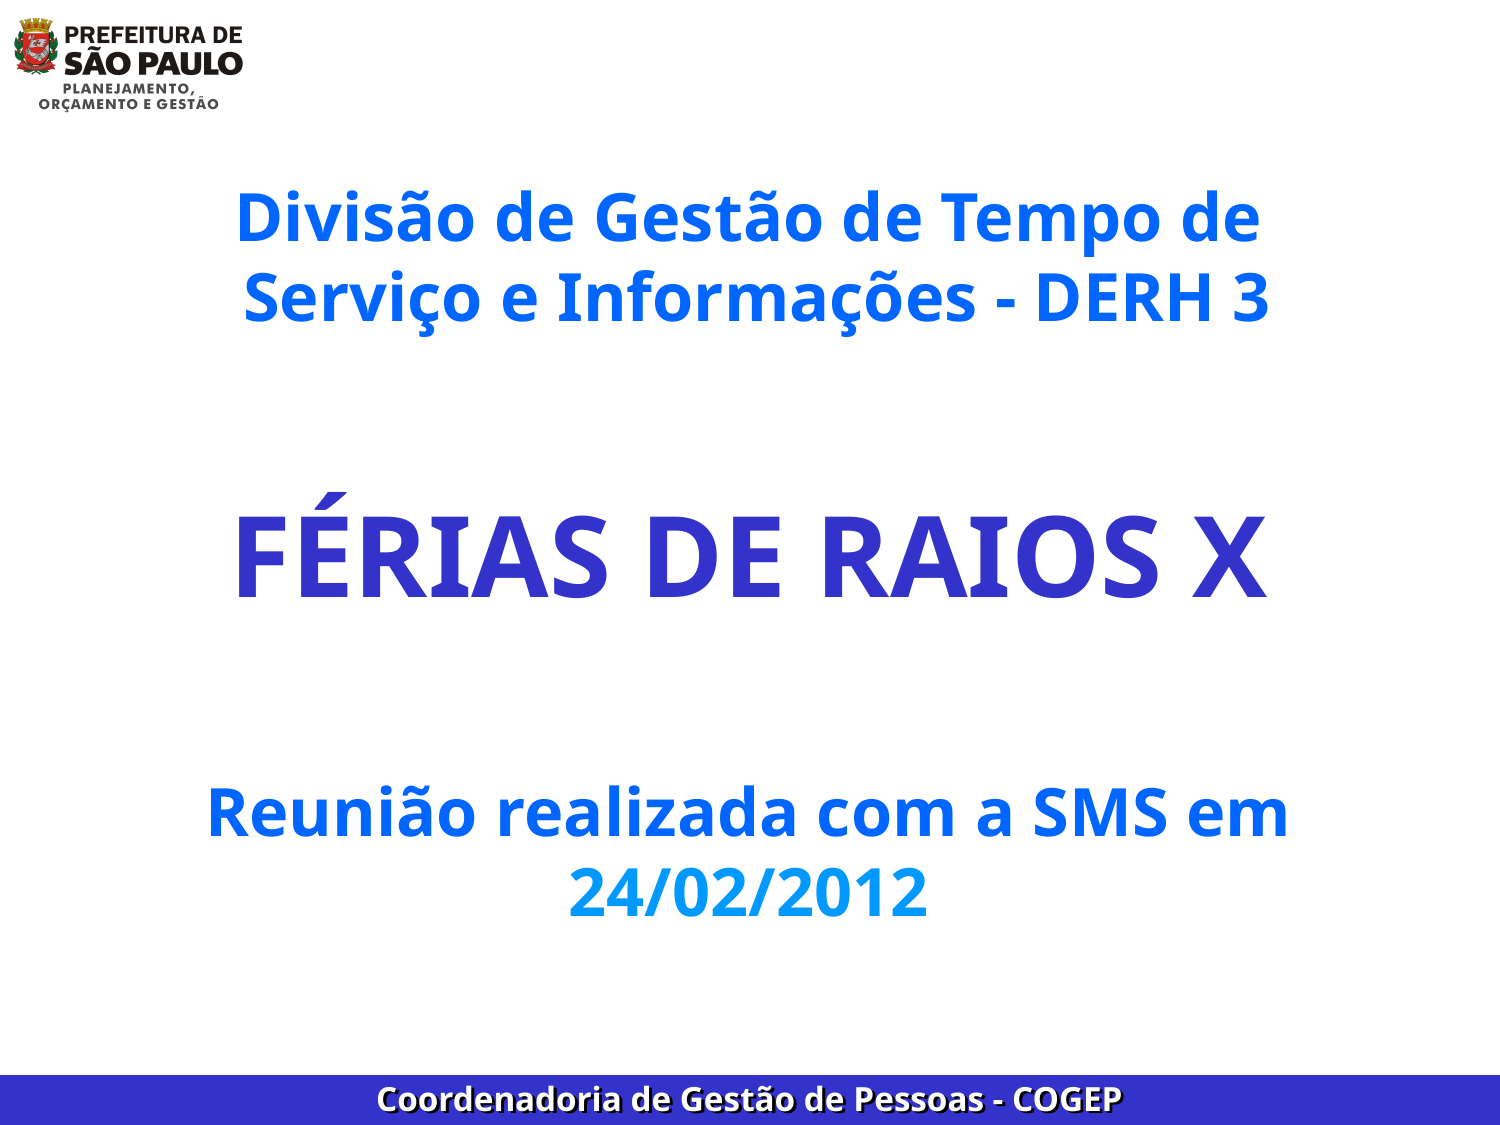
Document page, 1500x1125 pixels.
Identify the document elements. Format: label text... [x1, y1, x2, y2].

text_box Divisão de Gestão de Tempo de Serviço e Informações - DERH 3 FÉRIAS DE RAIOS X Reunião realizada com a SMS em 24/02/2012 [65, 167, 1433, 937]
